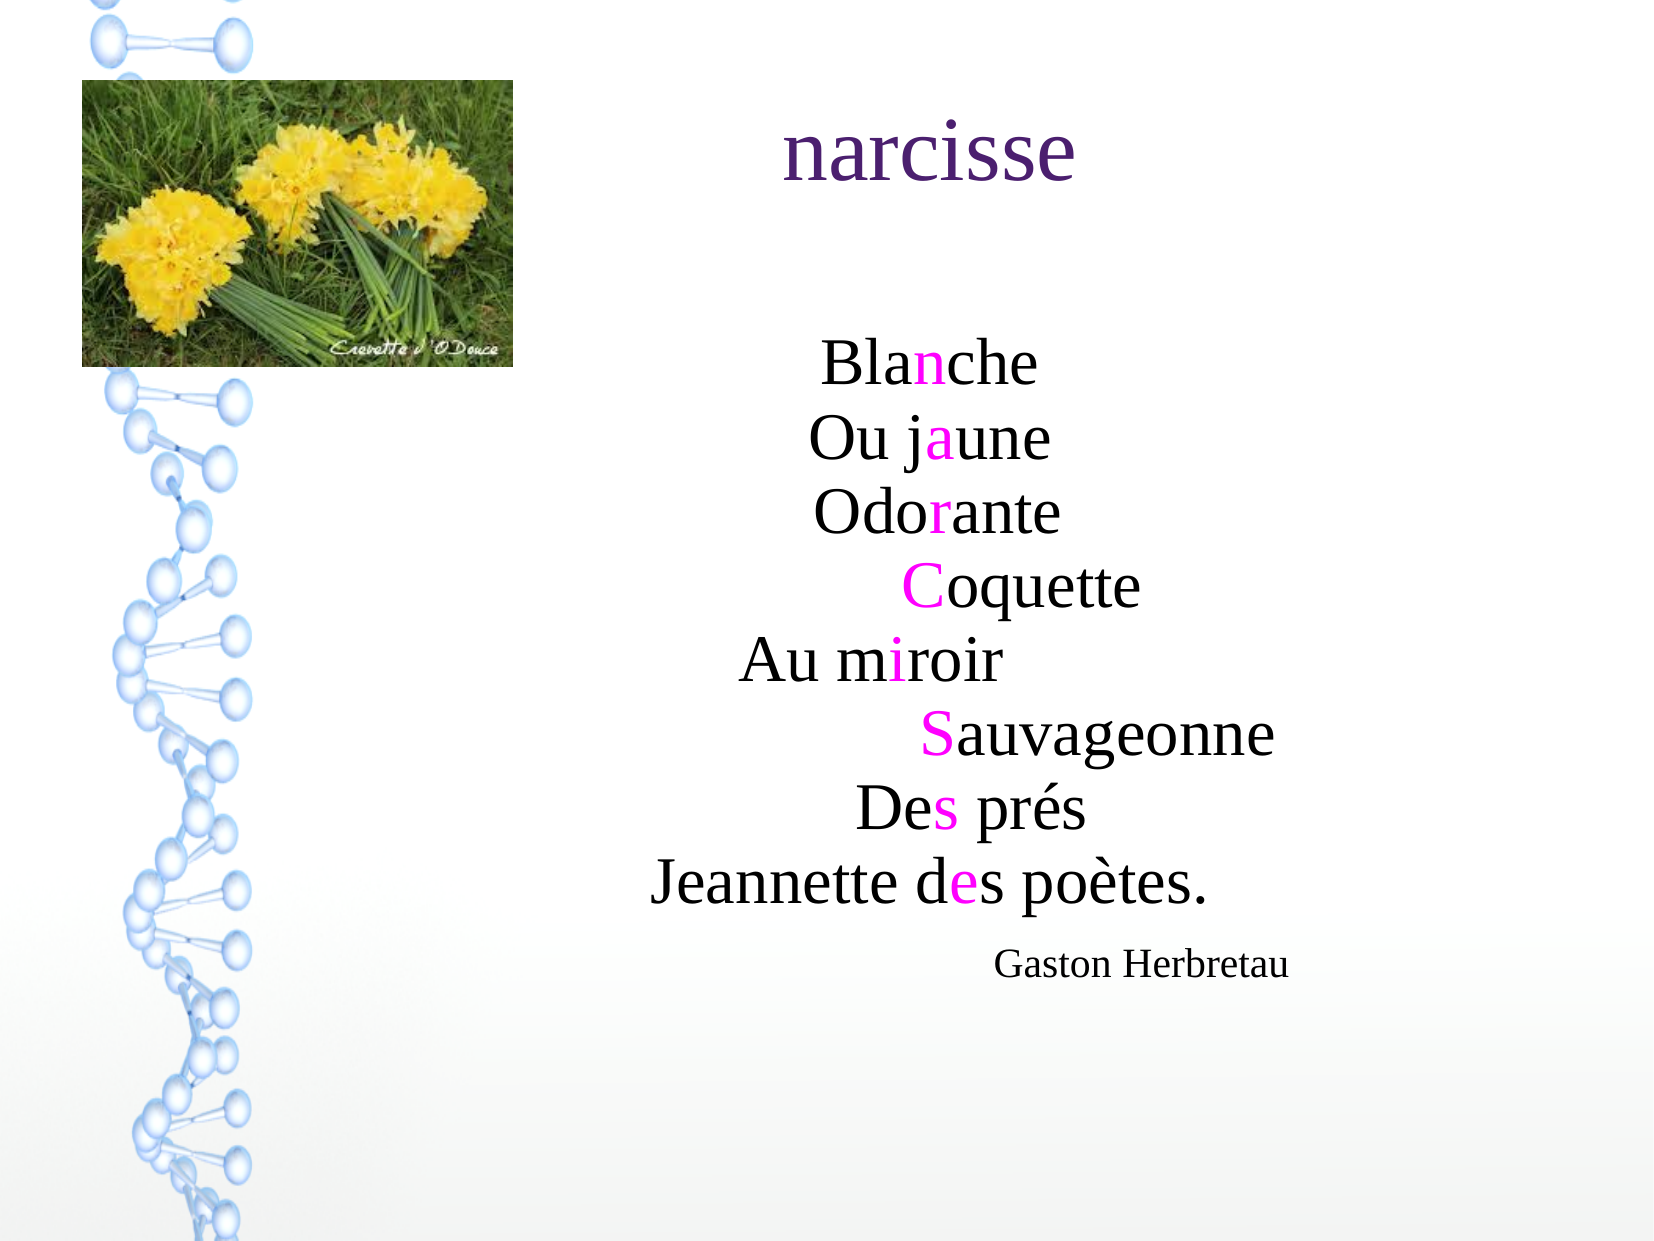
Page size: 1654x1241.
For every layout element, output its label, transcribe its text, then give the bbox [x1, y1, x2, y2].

picture [0, 0, 1654, 1241]
subtitle Blanche Ou jaune Odorante Coquette Au miroir Sauvageonne Des prés Jeannette des poètes. Gaston Herbretau [265, 299, 1595, 1019]
title narcisse [265, 47, 1595, 252]
